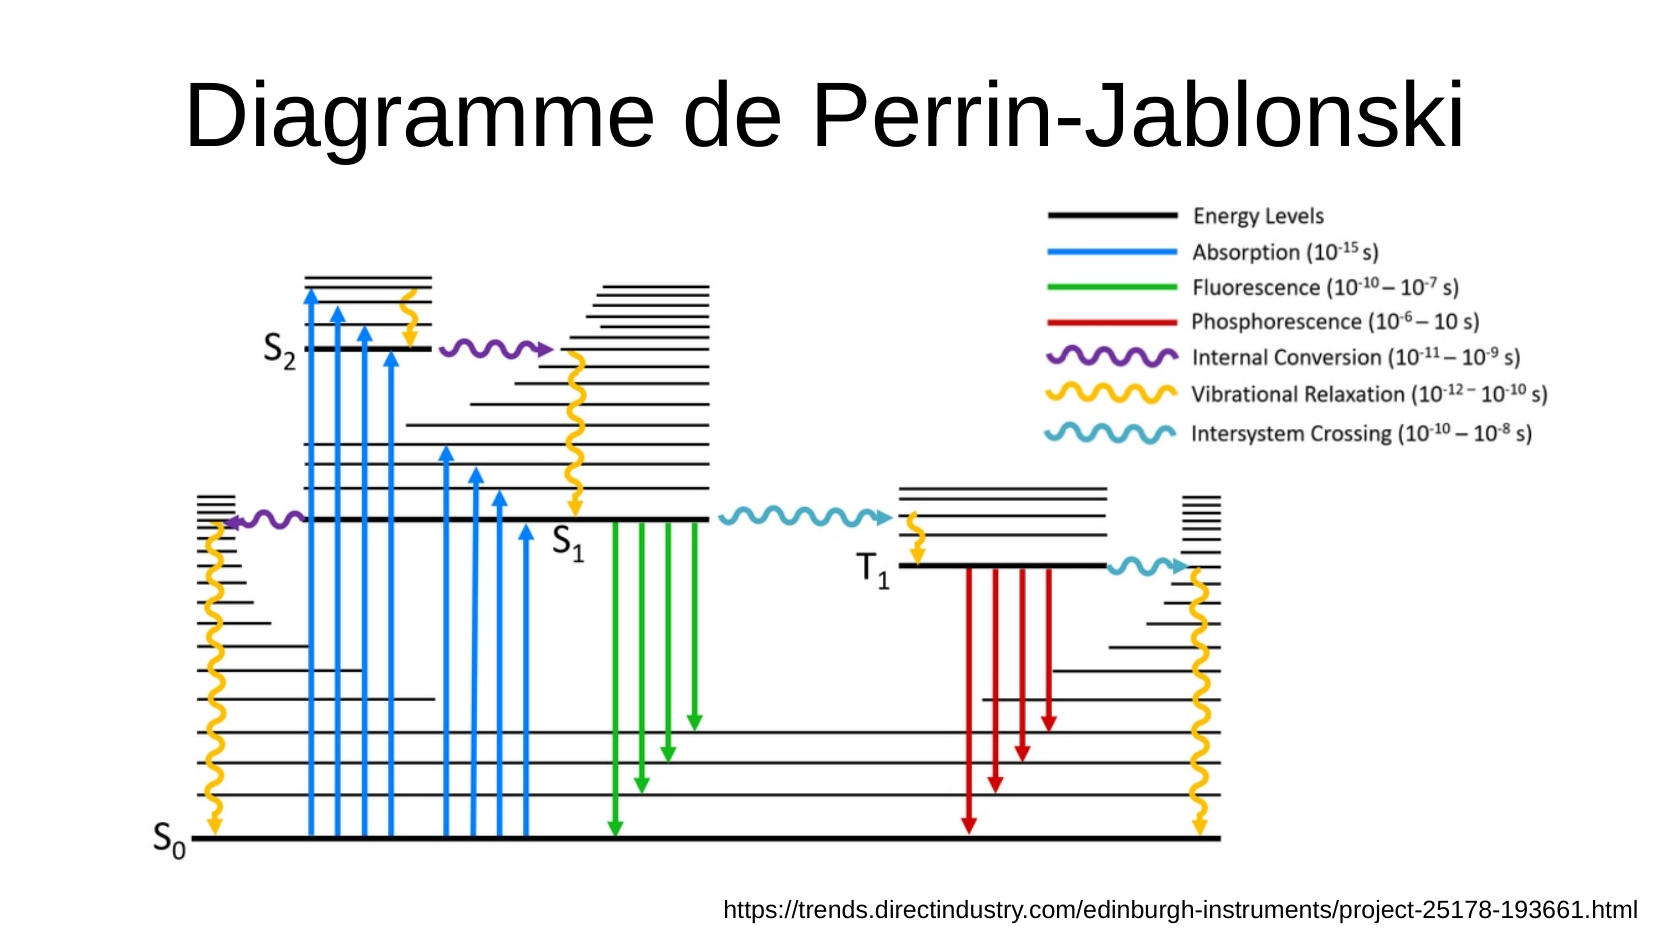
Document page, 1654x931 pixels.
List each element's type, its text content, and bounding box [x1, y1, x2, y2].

text_box [732, 222, 1335, 473]
picture [1031, 192, 1571, 459]
picture [127, 222, 1252, 886]
title Diagramme de Perrin-Jablonski [82, 37, 1571, 193]
text_box https://trends.directindustry.com/edinburgh-instruments/project-25178-193661.html [708, 888, 1654, 931]
